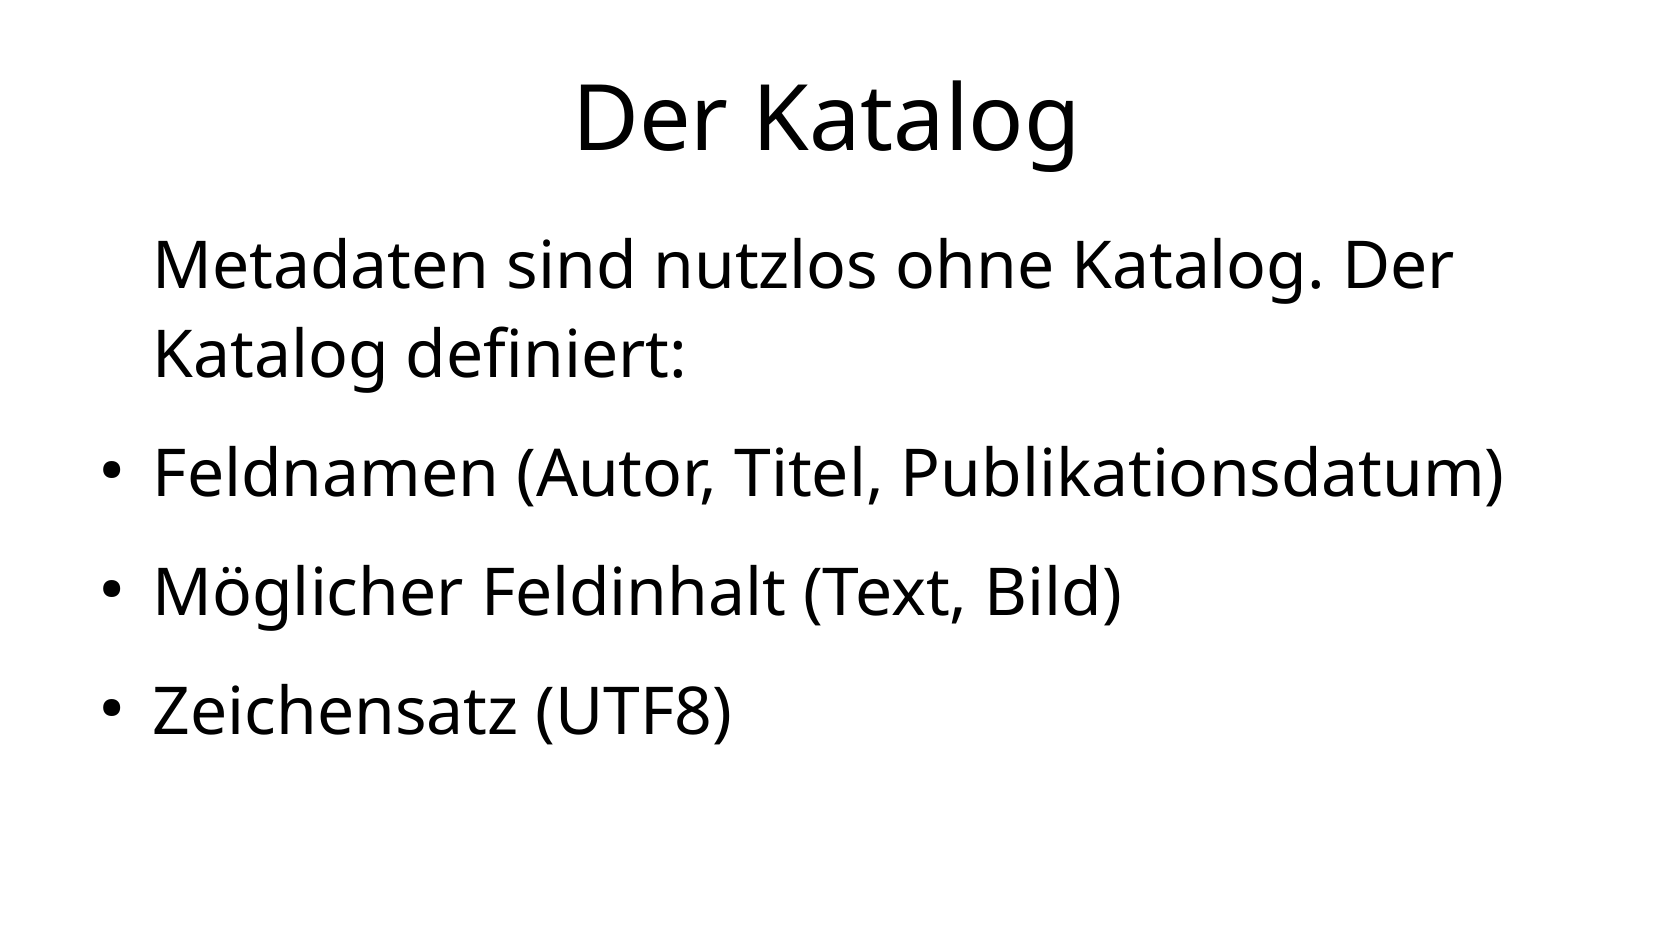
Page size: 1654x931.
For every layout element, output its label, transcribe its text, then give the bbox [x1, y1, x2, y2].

list Metadaten sind nutzlos ohne Katalog. Der Katalog definiert: Feldnamen (Autor, Titel, Publikationsdatum) Möglicher Feldinhalt (Text, Bild) Zeichensatz (UTF8) [82, 217, 1571, 758]
title Der Katalog [82, 37, 1571, 193]
